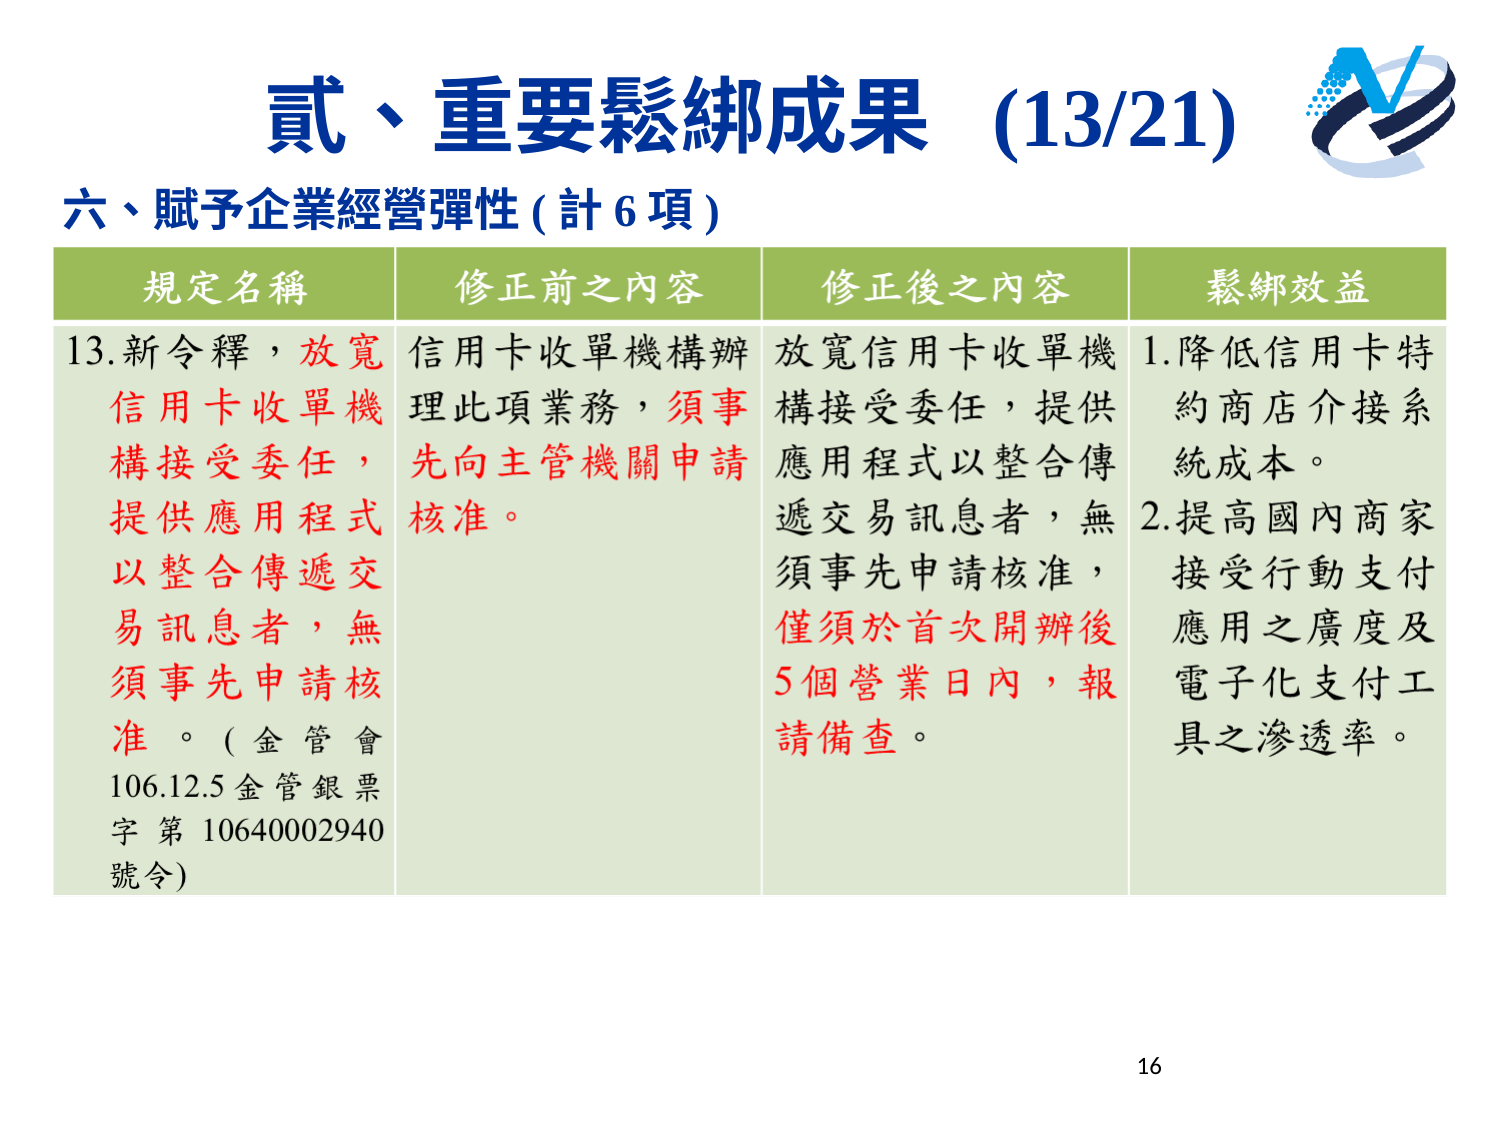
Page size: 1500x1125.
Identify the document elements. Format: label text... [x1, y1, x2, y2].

title 貳、重要鬆綁成果 (13/21) [76, 19, 1427, 207]
text_box 16 [1121, 1035, 1472, 1095]
text_box 六、賦予企業經營彈性(計6項) [47, 172, 688, 244]
picture [52, 246, 1448, 914]
